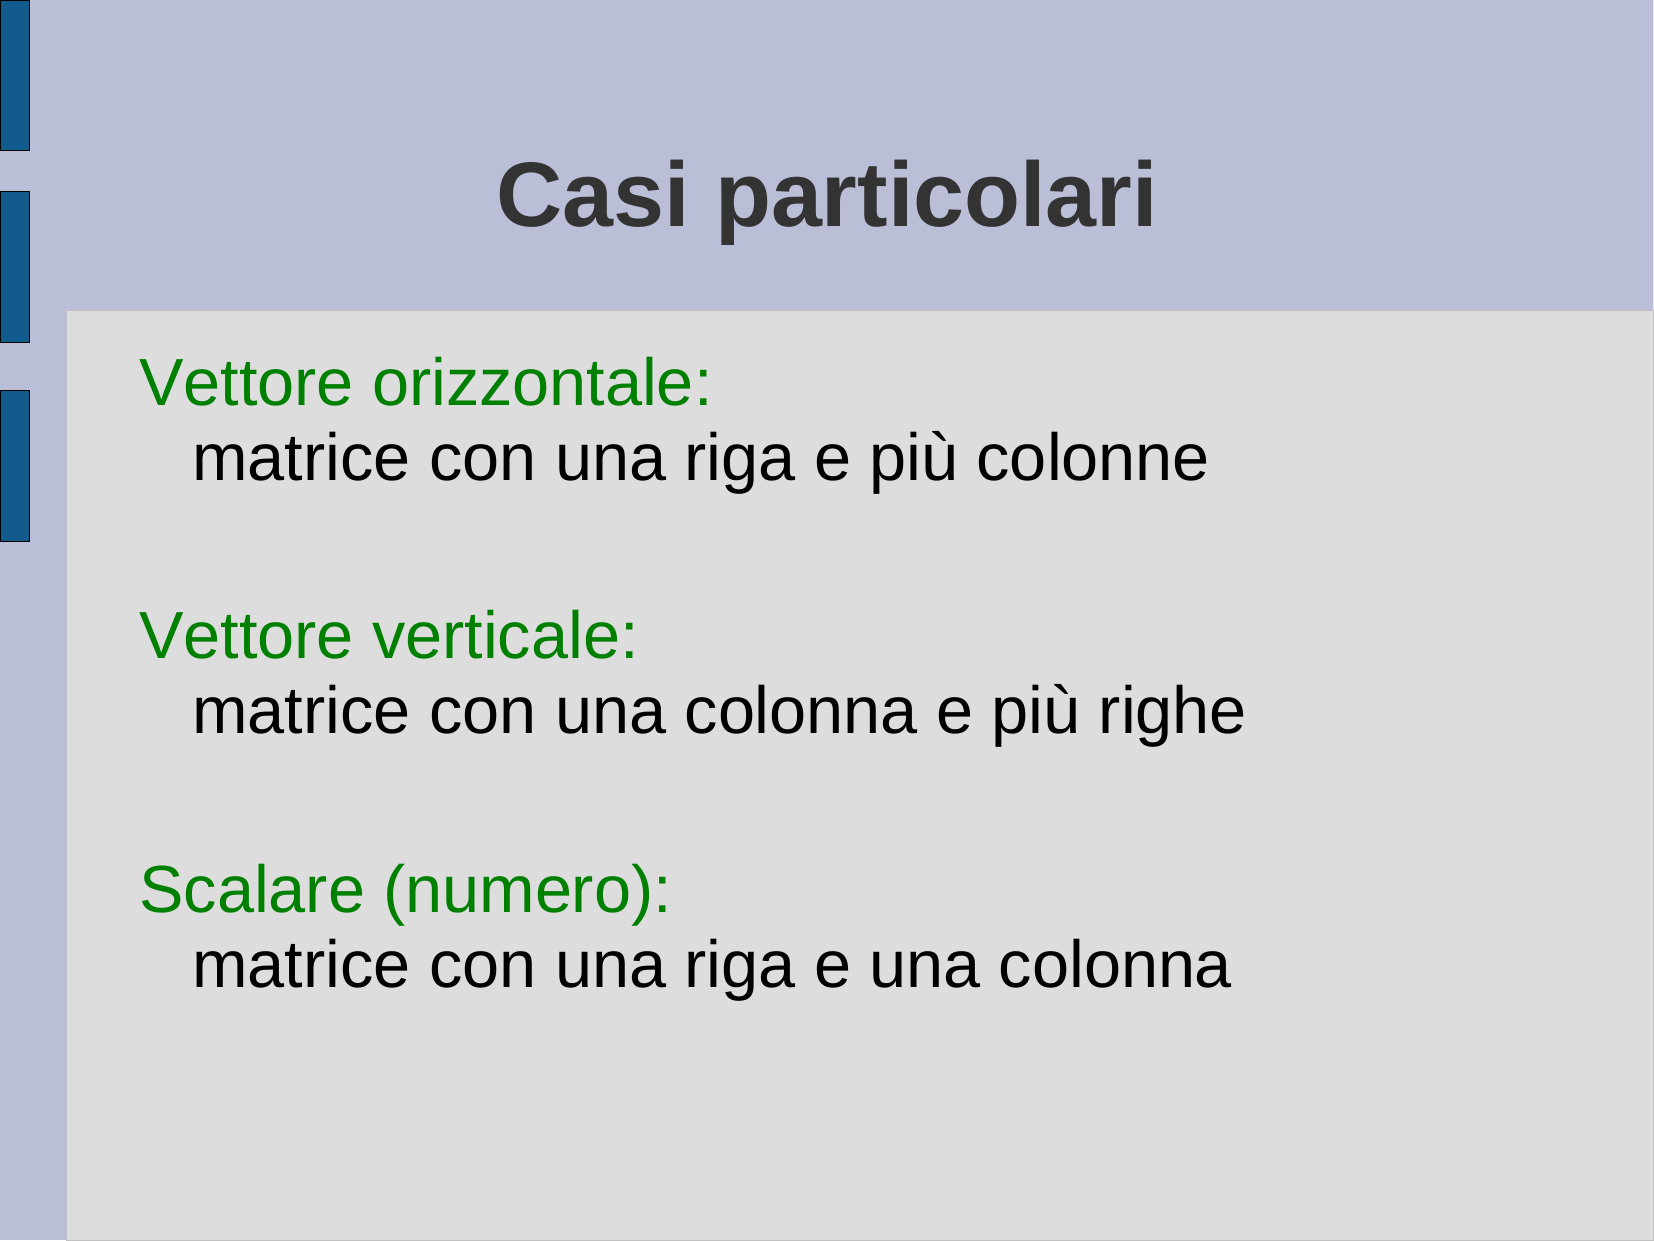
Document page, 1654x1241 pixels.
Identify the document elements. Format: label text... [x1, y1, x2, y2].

list Vettore orizzontale: matrice con una riga e più colonne Vettore verticale: matrice con una colonna e più righe Scalare (numero): matrice con una riga e una colonna [121, 344, 1534, 1112]
title Casi particolari [121, 98, 1534, 291]
